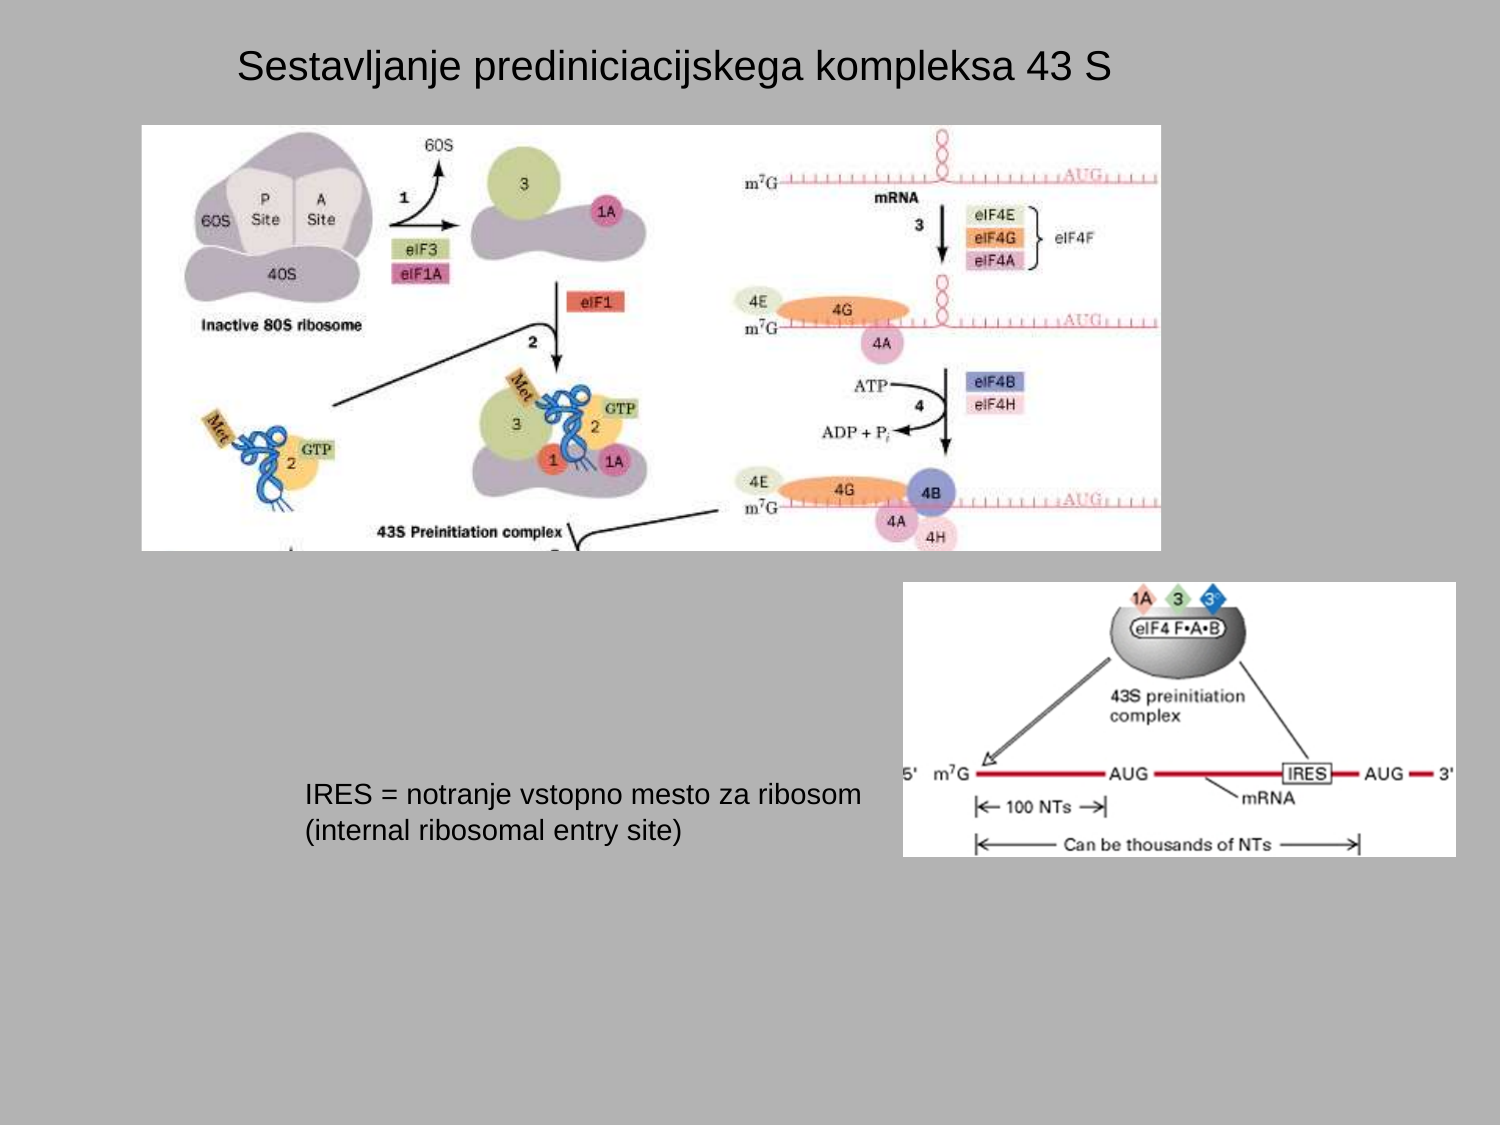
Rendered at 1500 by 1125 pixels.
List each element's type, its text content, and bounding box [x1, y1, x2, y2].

picture [141, 125, 1162, 551]
picture [903, 582, 1456, 857]
text_box IRES = notranje vstopno mesto za ribosom (internal ribosomal entry site) [290, 768, 878, 854]
text_box Sestavljanje prediniciacijskega kompleksa 43 S [222, 31, 1128, 96]
